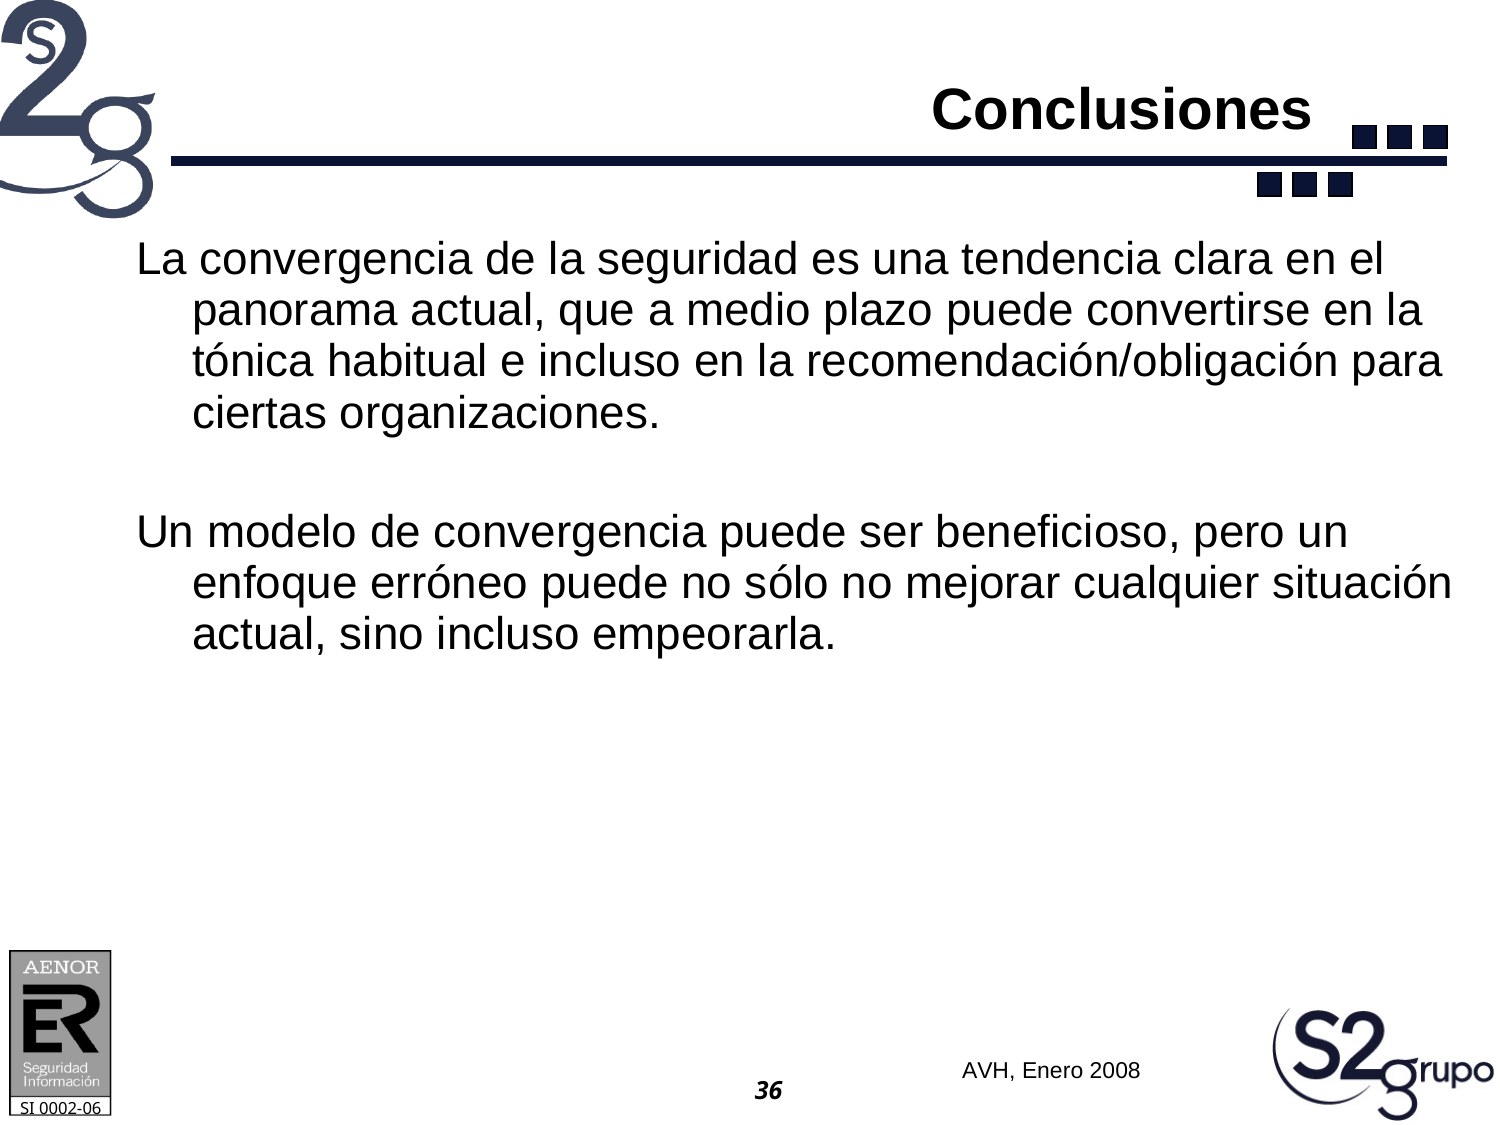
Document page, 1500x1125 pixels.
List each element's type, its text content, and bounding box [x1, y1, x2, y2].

text_box AVH, Enero 2008 [947, 1049, 1156, 1091]
picture [0, 0, 158, 220]
picture [1272, 1008, 1494, 1121]
title Conclusiones [183, 30, 1329, 149]
list La convergencia de la seguridad es una tendencia clara en el panorama actual, que a medio plazo puede convertirse en la tónica habitual e incluso en la recomendación/obligación para ciertas organizaciones. Un modelo de convergencia puede ser beneficioso, pero un enfoque erróneo puede no sólo no mejorar cualquier situación actual, sino incluso empeorarla. [120, 177, 1477, 929]
picture [9, 950, 112, 1116]
